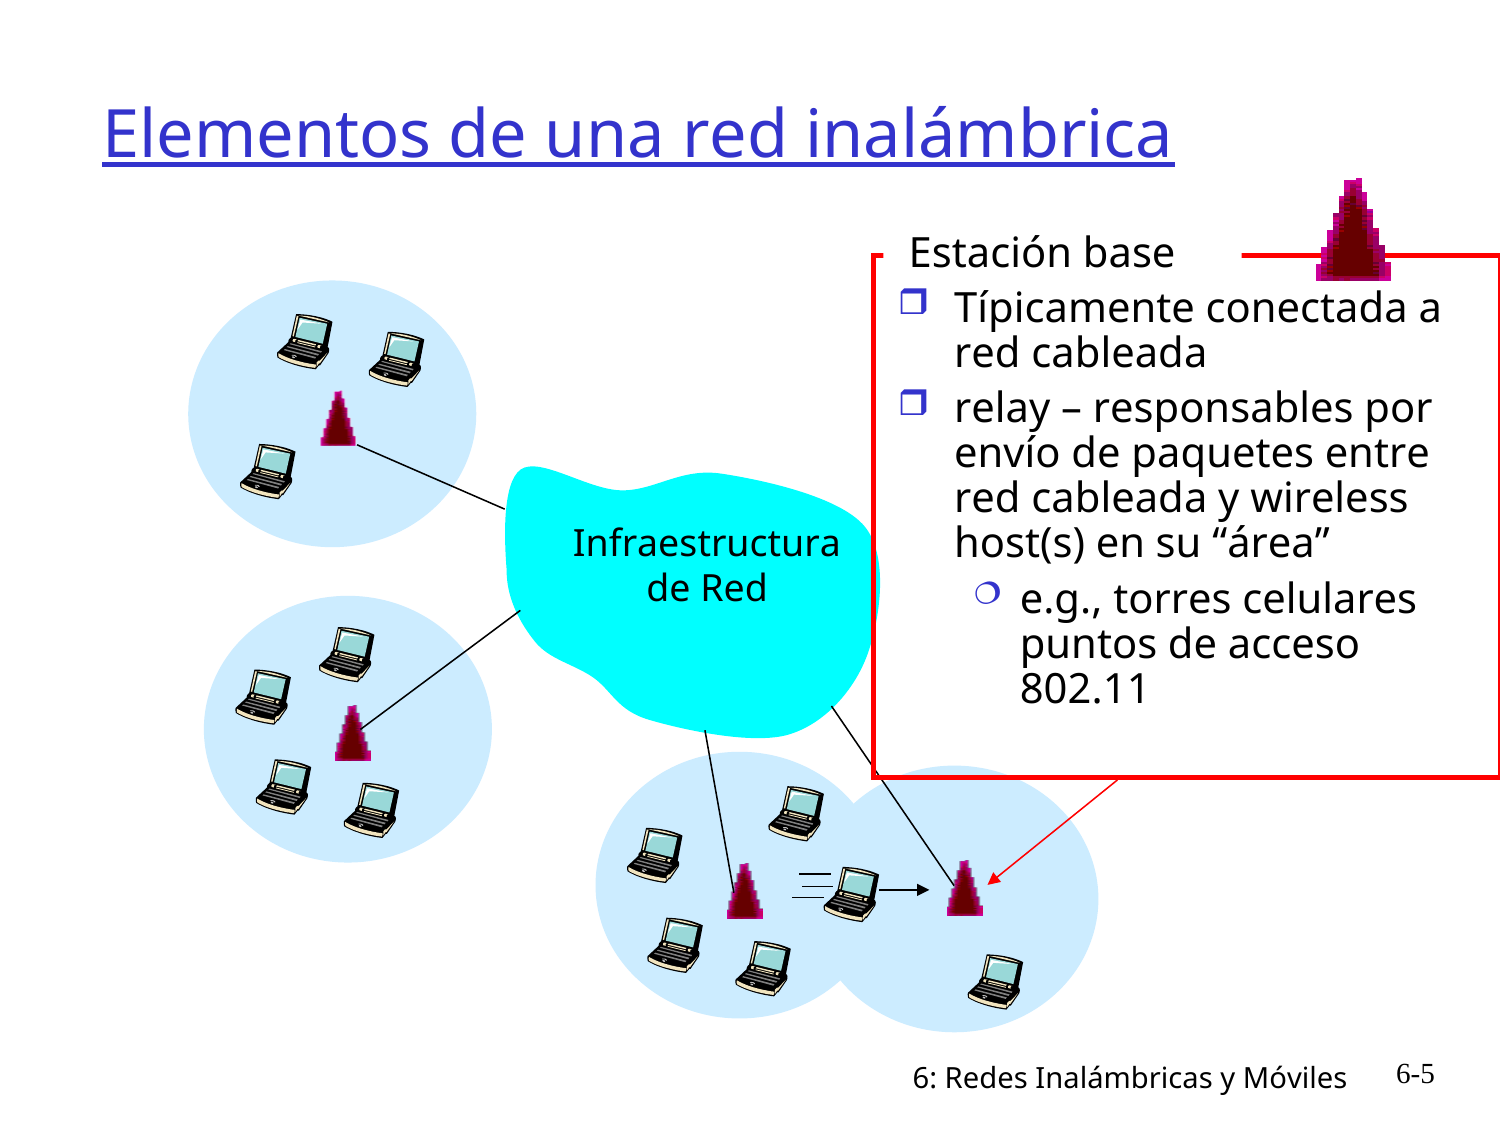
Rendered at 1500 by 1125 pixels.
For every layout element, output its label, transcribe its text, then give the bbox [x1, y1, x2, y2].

picture [245, 739, 312, 815]
picture [813, 847, 880, 923]
text_box [203, 595, 492, 863]
picture [308, 607, 375, 683]
text_box [188, 280, 477, 548]
picture [320, 390, 356, 446]
picture [225, 649, 291, 725]
picture [616, 808, 683, 884]
picture [358, 311, 425, 387]
text_box Estación base Típicamente conectada a red cableada relay – responsables por envío de paquetes entre red cableada y wireless host(s) en su “área” e.g., torres celulares puntos de acceso 802.11 [883, 223, 1473, 647]
text_box [876, 549, 881, 623]
picture [947, 860, 983, 916]
picture [266, 294, 333, 370]
text_box Infraestructura de Red [558, 510, 857, 617]
picture [758, 766, 824, 842]
picture [637, 897, 703, 973]
picture [727, 863, 763, 920]
text_box [505, 466, 871, 739]
picture [335, 705, 371, 761]
picture [229, 424, 296, 500]
picture [957, 934, 1024, 1010]
picture [725, 921, 791, 997]
picture [1316, 178, 1391, 281]
picture [333, 762, 400, 838]
text_box [595, 751, 1099, 1033]
text_box [901, 765, 1008, 775]
title Elementos de una red inalámbrica [87, 37, 1363, 225]
